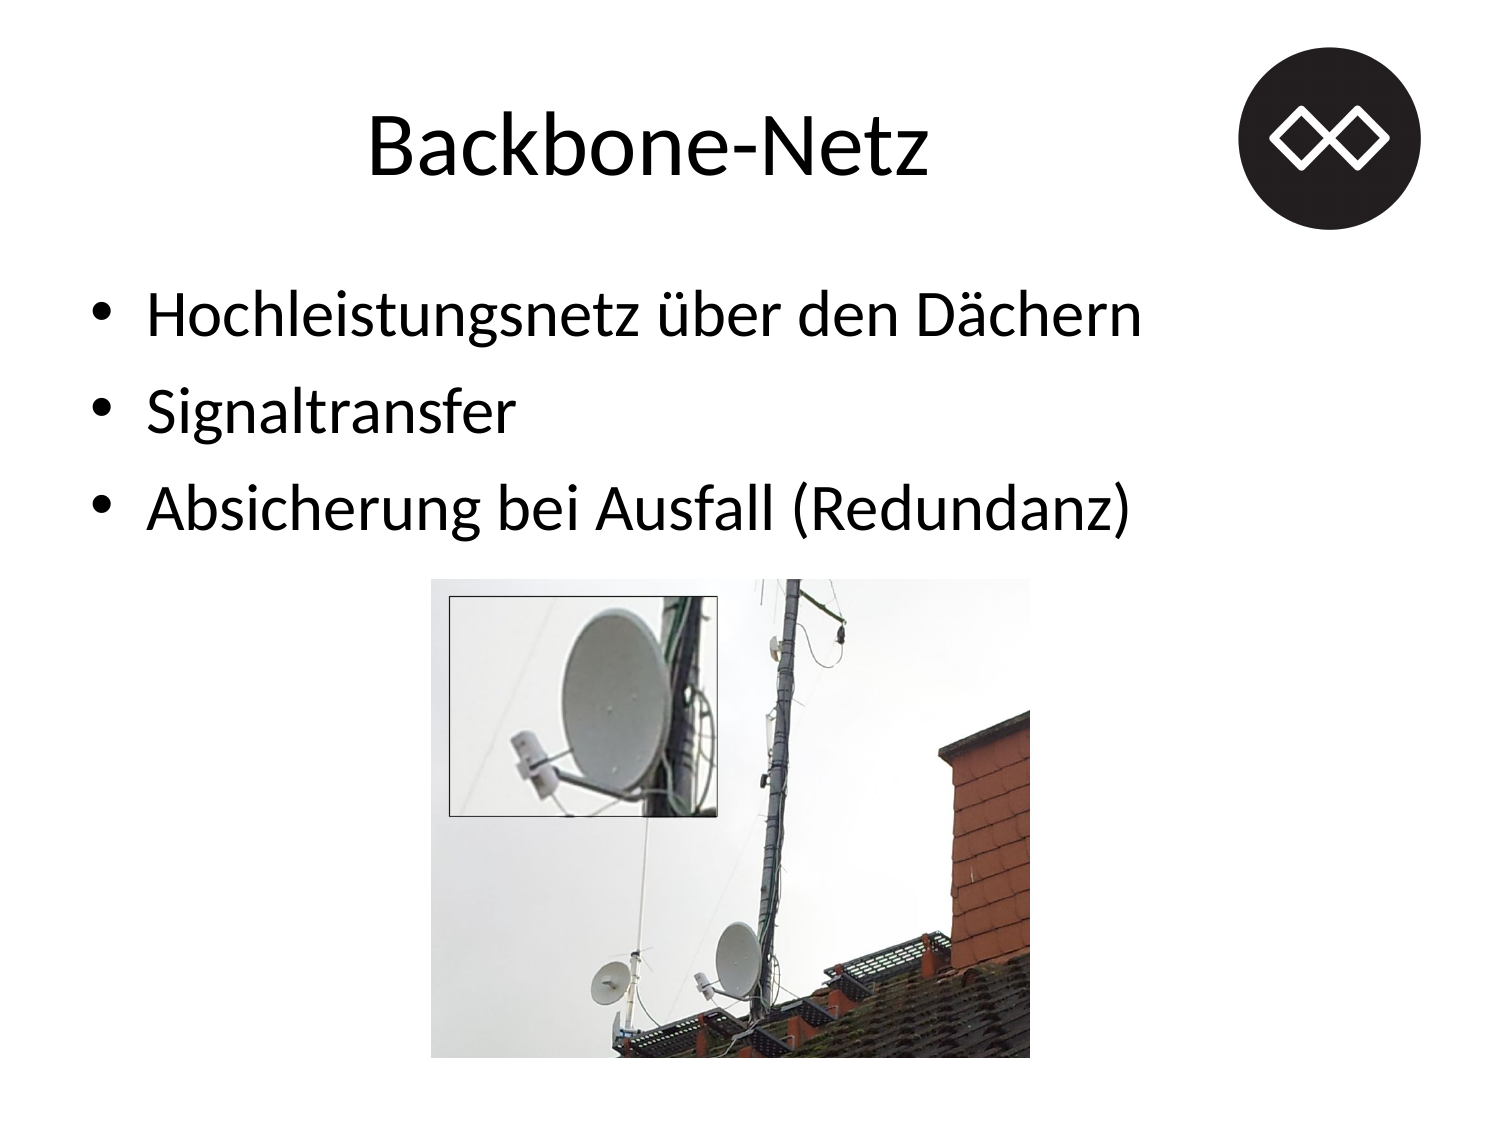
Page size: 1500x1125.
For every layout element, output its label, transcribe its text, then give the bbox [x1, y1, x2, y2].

title Backbone-Netz [75, 45, 1223, 233]
picture [431, 579, 1030, 1058]
list Hochleistungsnetz über den Dächern Signaltransfer Absicherung bei Ausfall (Redundanz) [75, 262, 1426, 1005]
